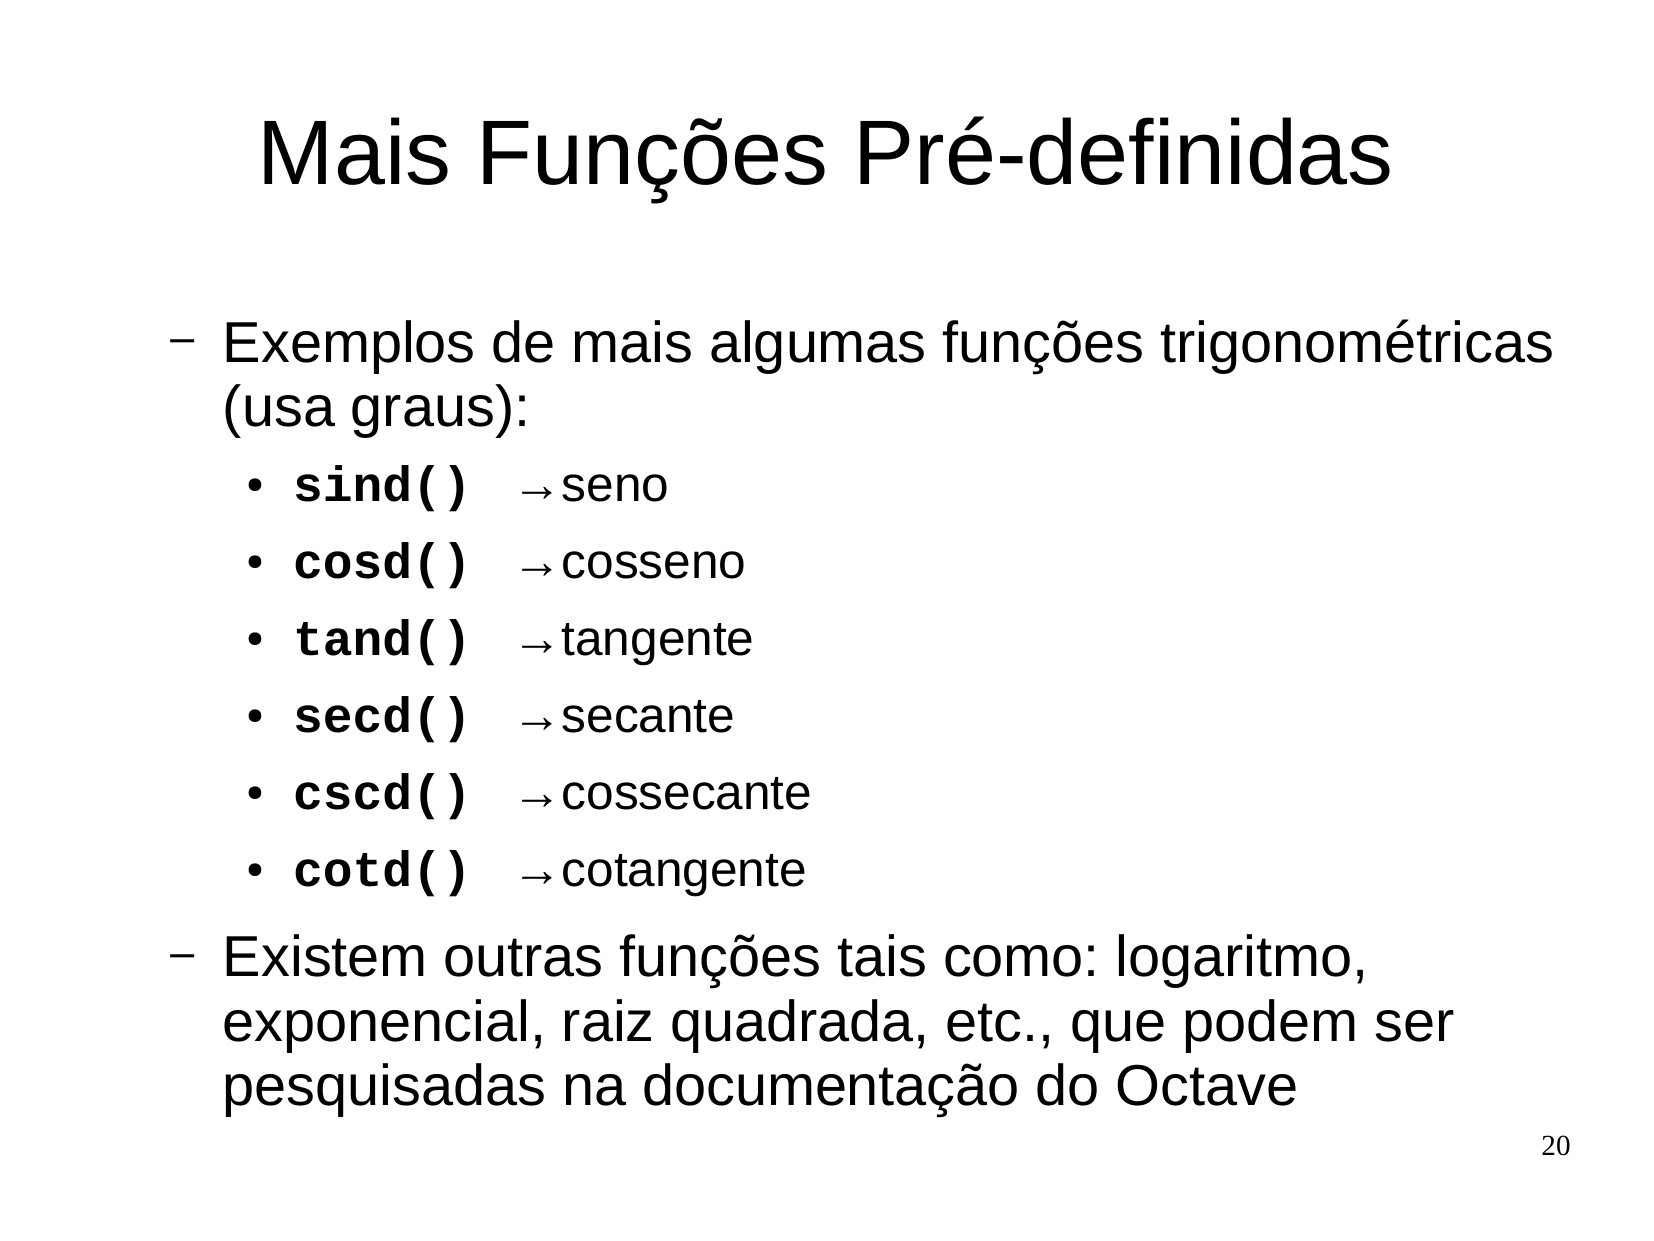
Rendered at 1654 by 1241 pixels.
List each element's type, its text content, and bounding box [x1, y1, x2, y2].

list Exemplos de mais algumas funções trigonométricas (usa graus): sind() →seno cosd() →cosseno tand() →tangente secd() →secante cscd() →cossecante cotd() →cotangente Existem outras funções tais como: logaritmo, exponencial, raiz quadrada, etc., que podem ser pesquisadas na documentação do Octave [82, 212, 1571, 1123]
title Mais Funções Pré-definidas [82, 49, 1571, 212]
